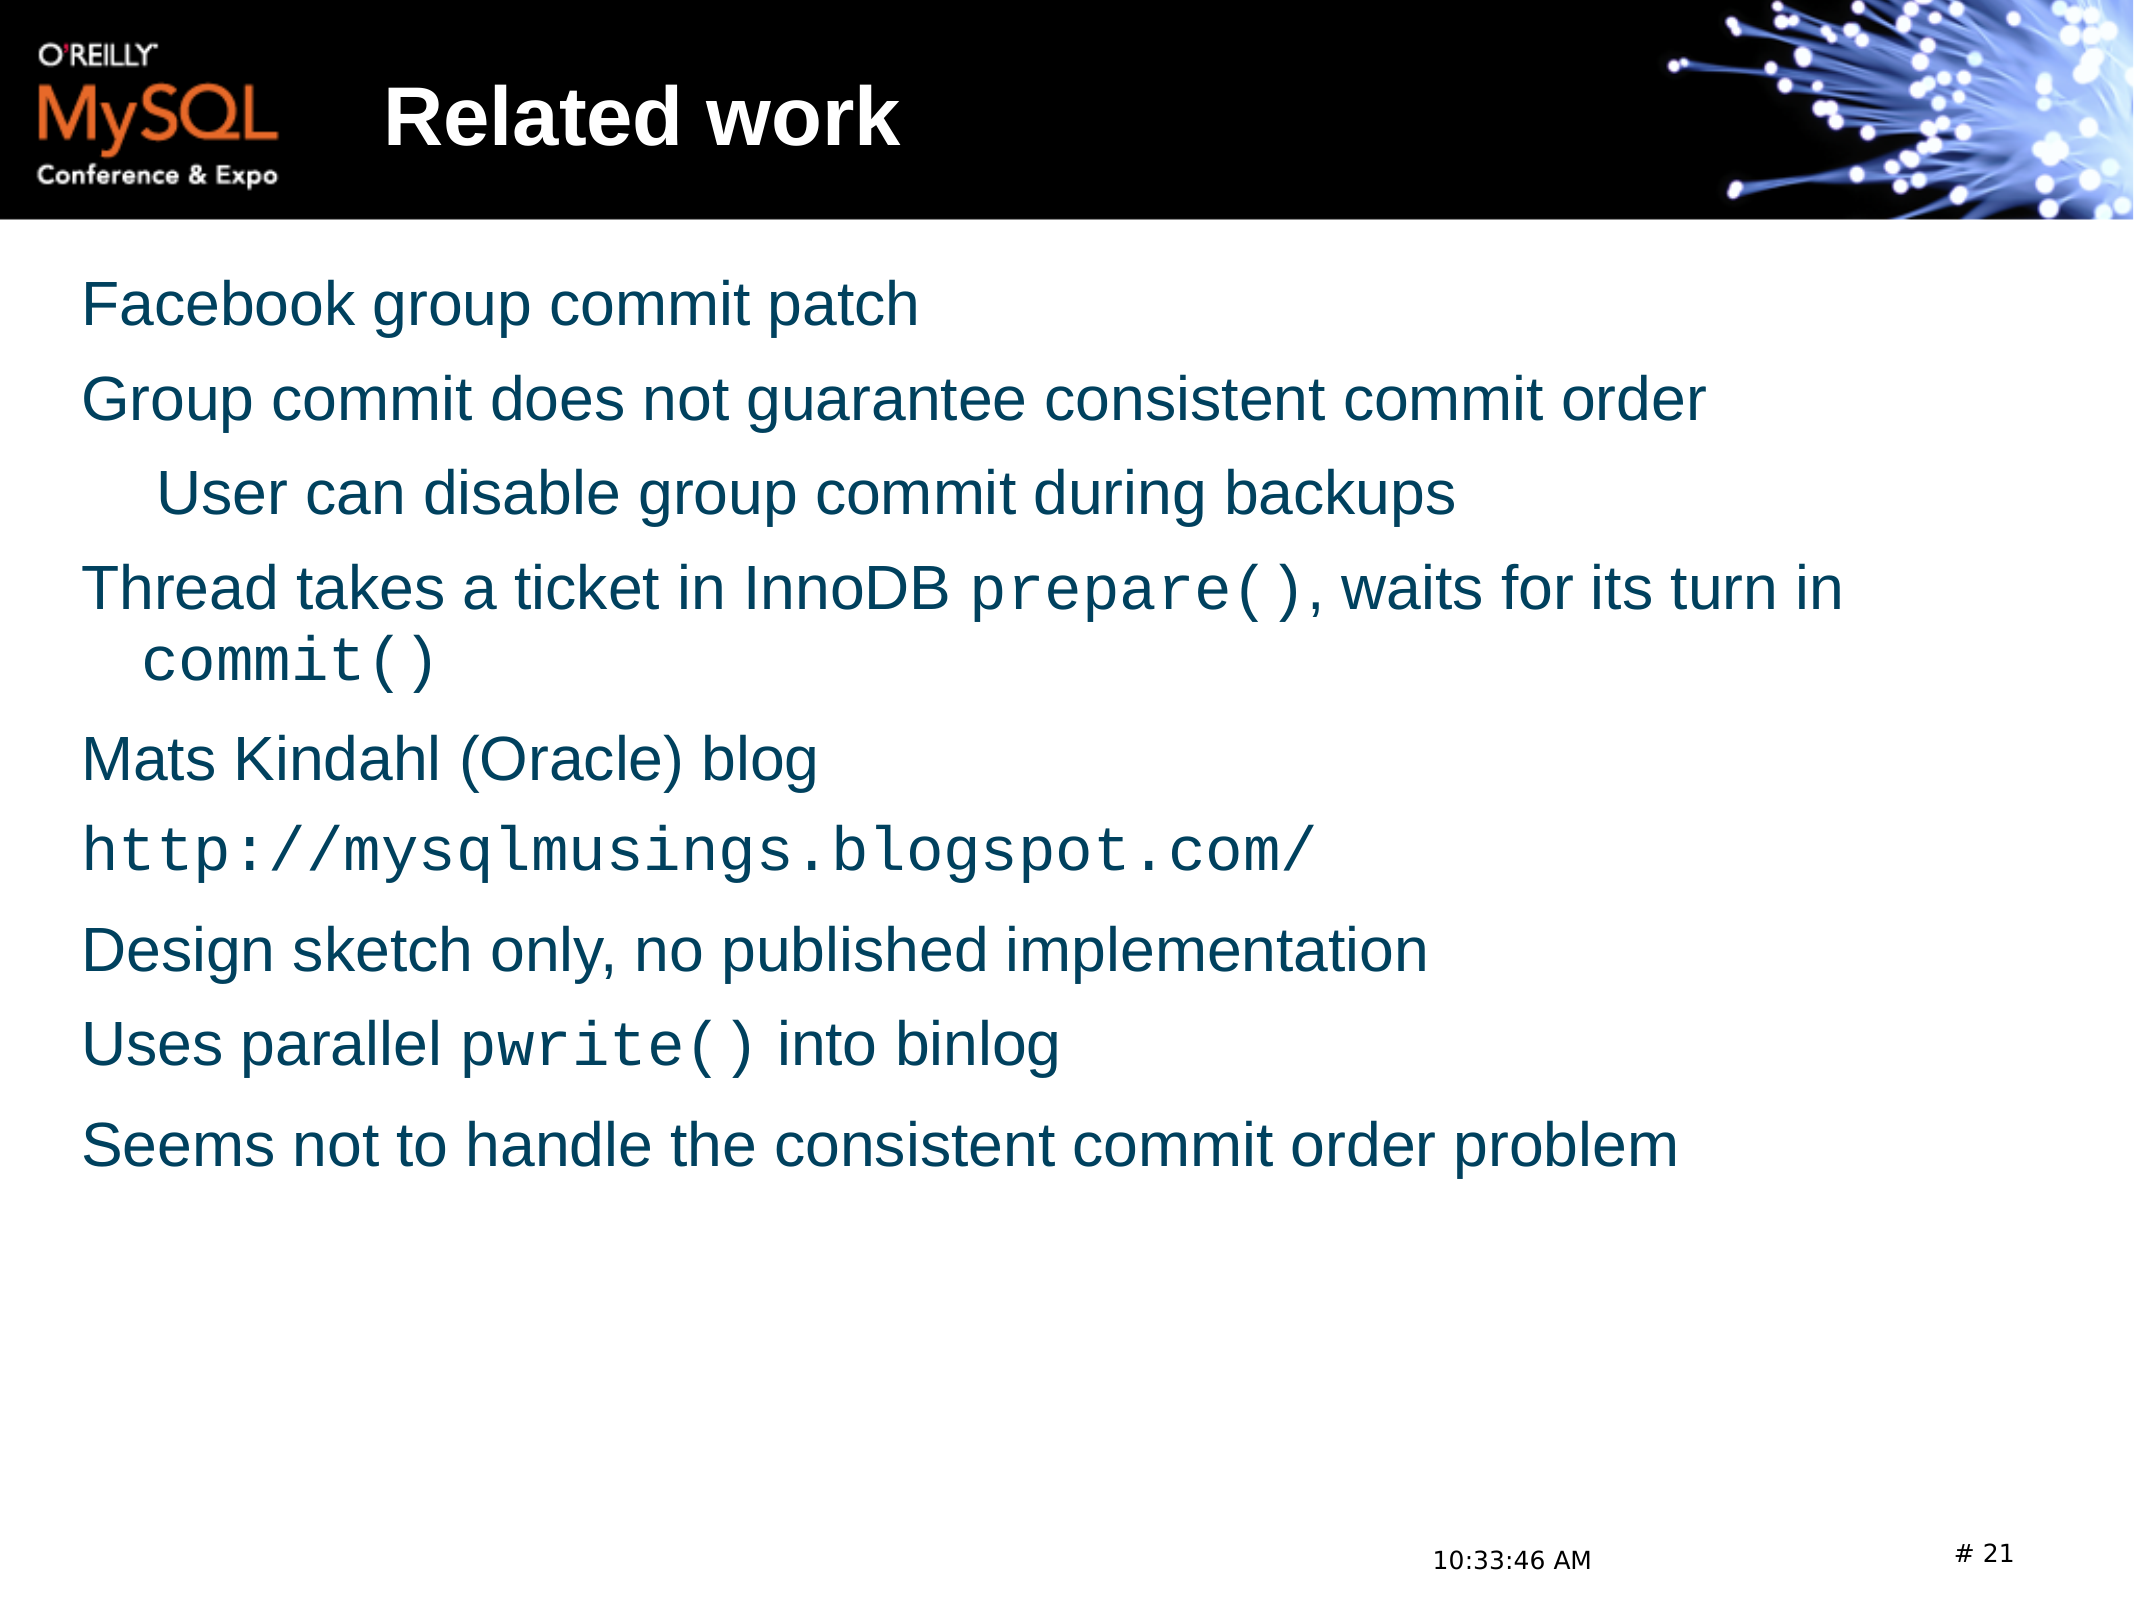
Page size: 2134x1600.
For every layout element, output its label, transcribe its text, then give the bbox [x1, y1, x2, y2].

picture [0, 0, 2134, 1600]
list Facebook group commit patch Group commit does not guarantee consistent commit order User can disable group commit during backups Thread takes a ticket in InnoDB prepare(), waits for its turn in commit() Mats Kindahl (Oracle) blog http://mysqlmusings.blogspot.com/ Design sketch only, no published implementation Uses parallel pwrite() into binlog Seems not to handle the consistent commit order problem [0, 260, 2100, 1335]
title Related work [374, 38, 2103, 195]
